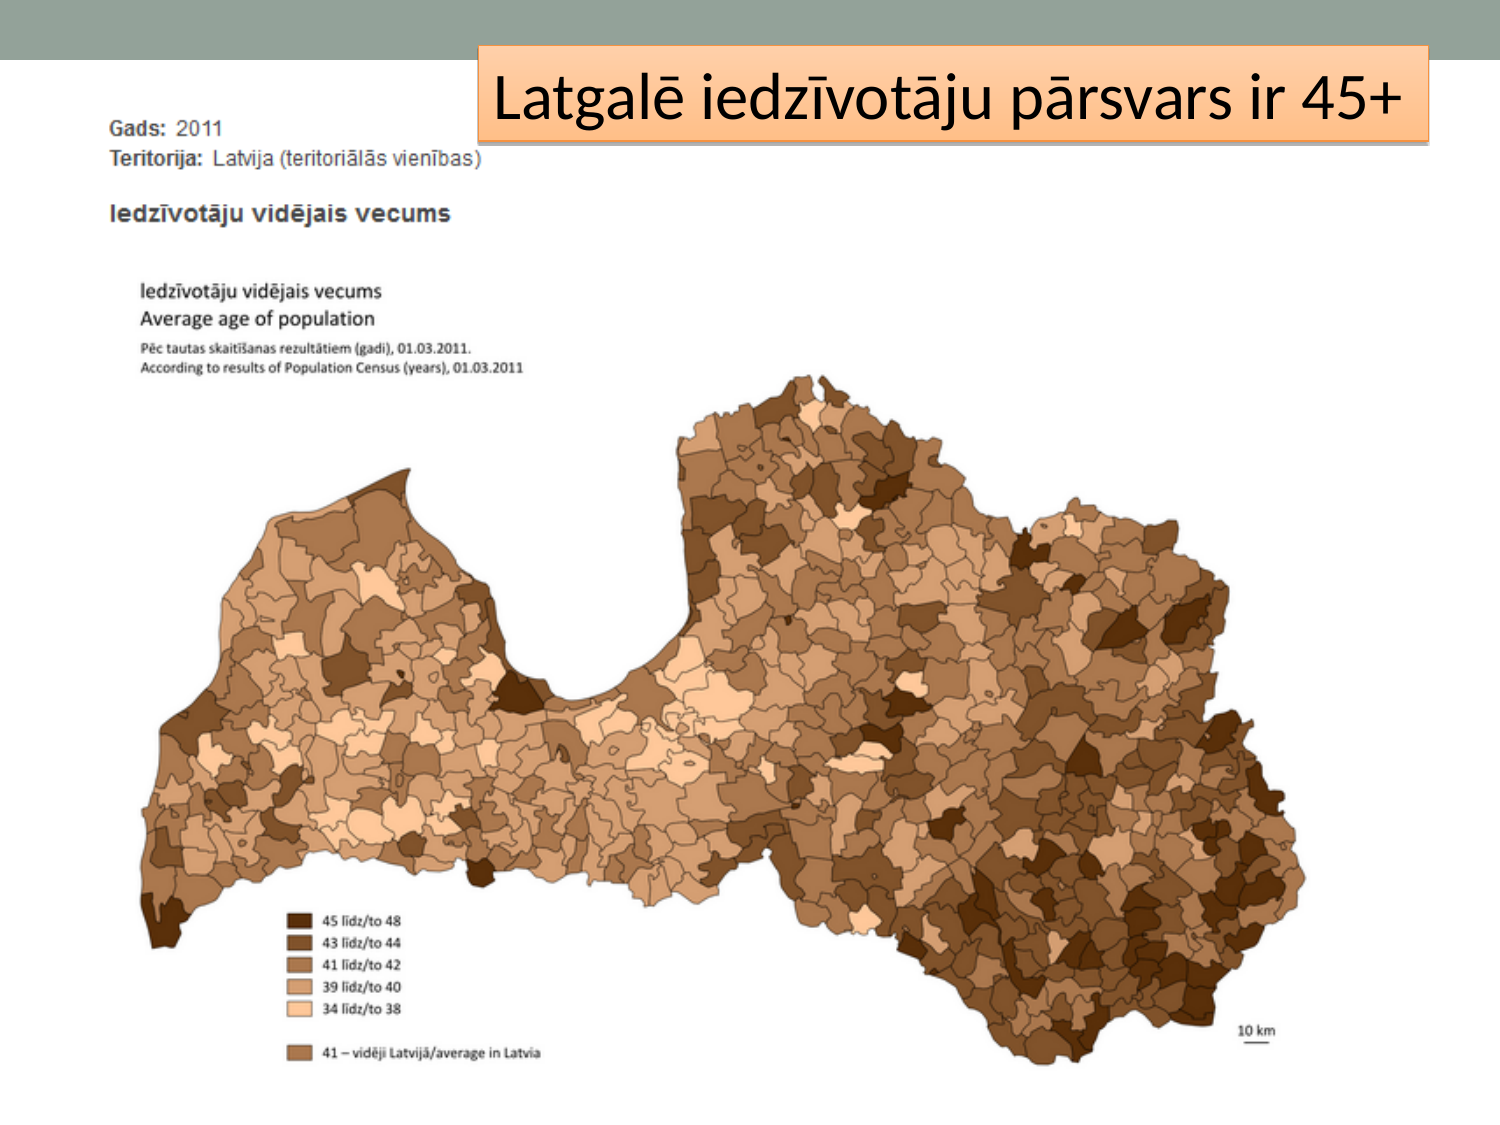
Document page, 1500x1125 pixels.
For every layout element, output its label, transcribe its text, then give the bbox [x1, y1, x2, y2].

picture [94, 103, 1370, 1100]
text_box Latgalē iedzīvotāju pārsvars ir 45+ [478, 45, 1429, 142]
